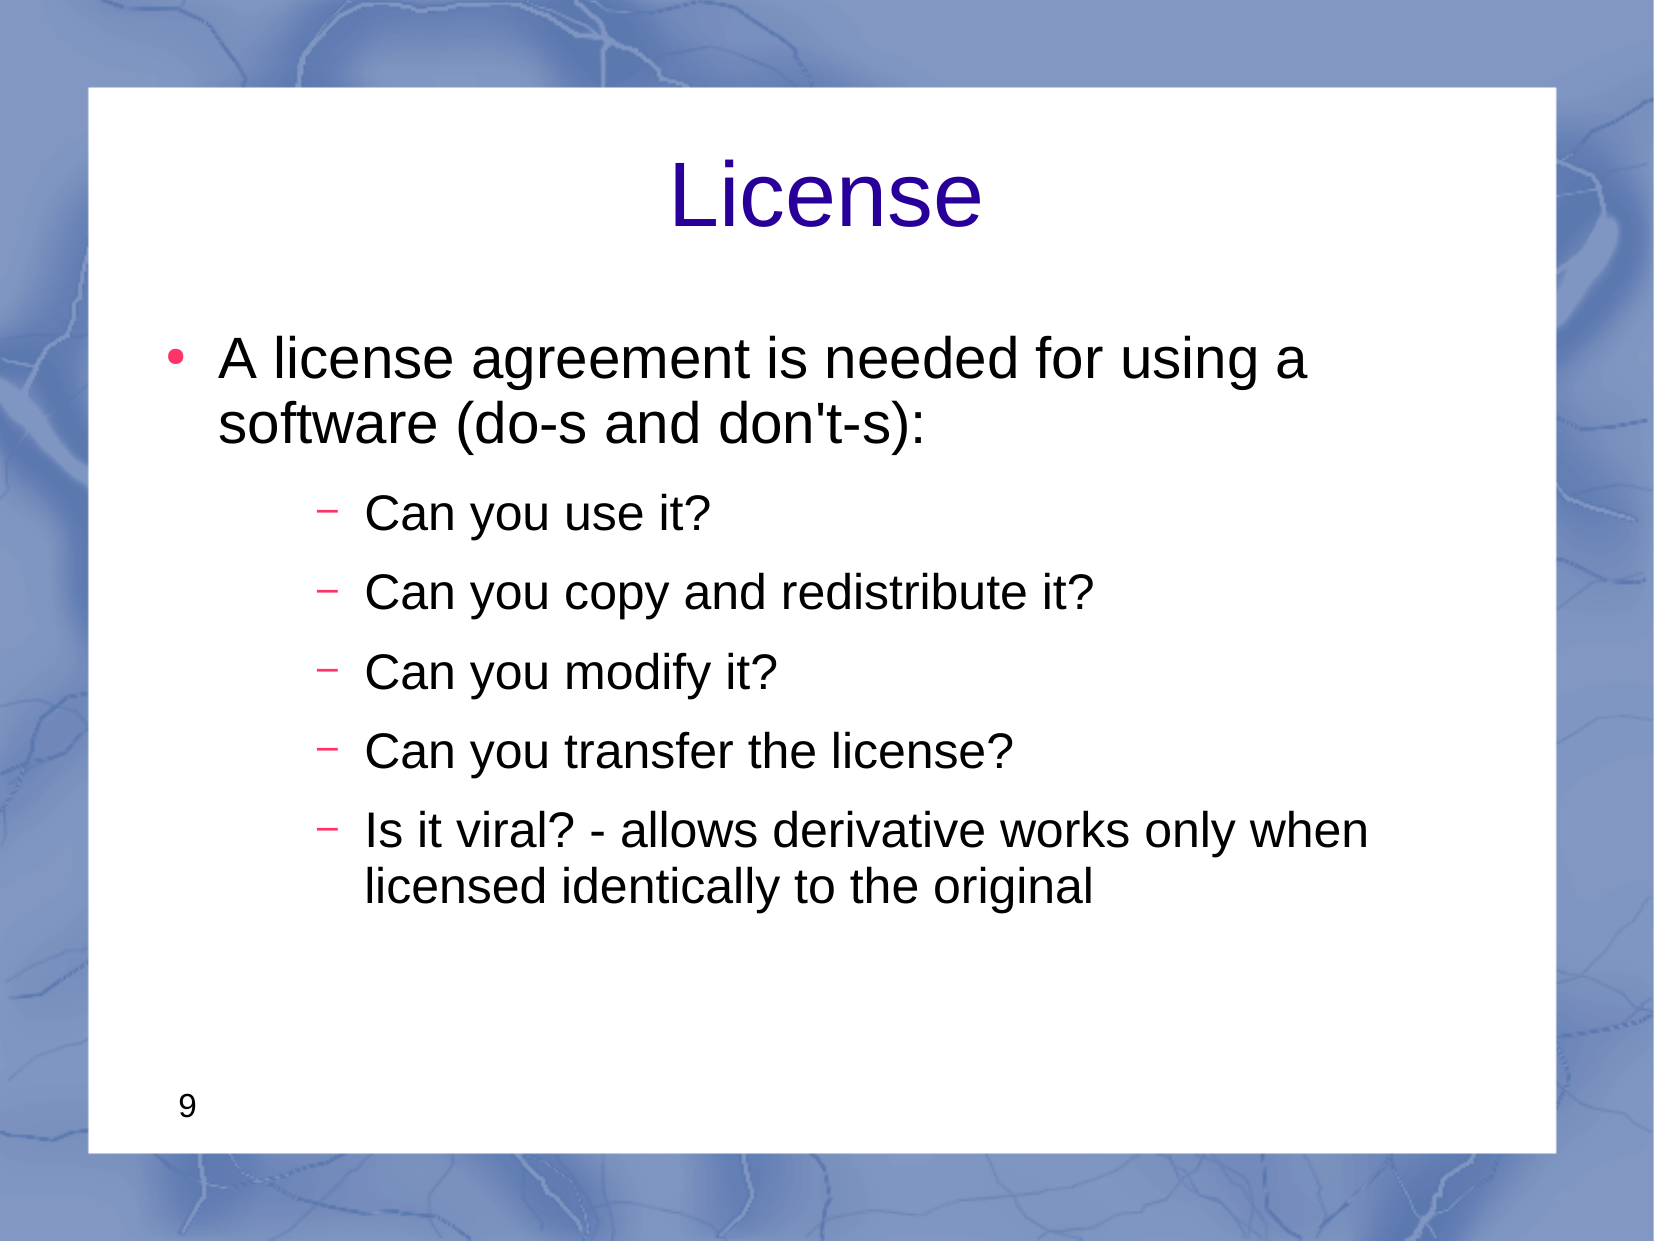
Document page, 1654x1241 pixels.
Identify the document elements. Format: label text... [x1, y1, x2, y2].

title License [118, 90, 1536, 298]
list A license agreement is needed for using a software (do-s and don't-s): Can you use it? Can you copy and redistribute it? Can you modify it? Can you transfer the license? Is it viral? - allows derivative works only when licensed identically to the original [147, 325, 1506, 1045]
picture [0, 0, 1654, 1241]
